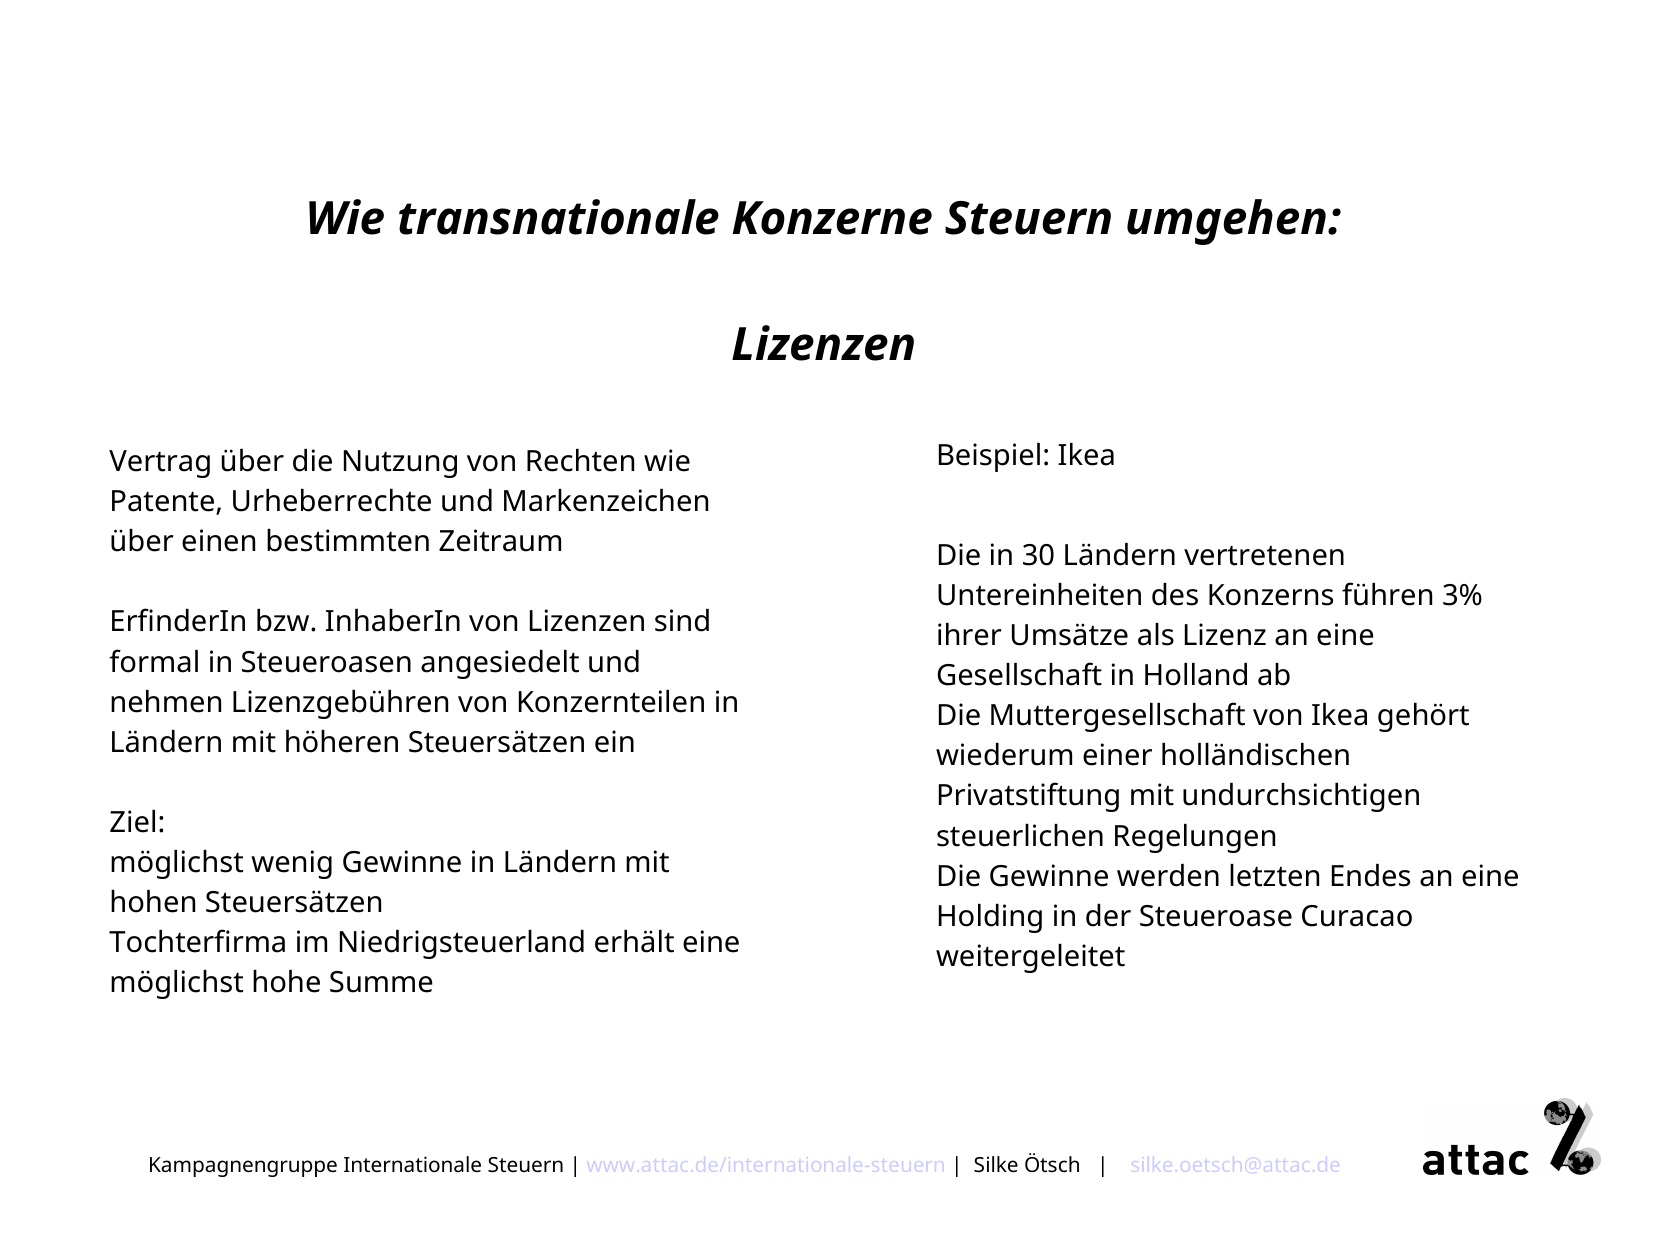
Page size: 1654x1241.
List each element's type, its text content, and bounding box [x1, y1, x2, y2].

text_box Kampagnengruppe Internationale Steuern | www.attac.de/internationale-steuern | Silke Ötsch | silke.oetsch@attac.de [53, 1114, 1447, 1187]
text_box Vertrag über die Nutzung von Rechten wie Patente, Urheberrechte und Markenzeichen über einen bestimmten Zeitraum ErfinderIn bzw. InhaberIn von Lizenzen sind formal in Steueroasen angesiedelt und nehmen Lizenzgebühren von Konzernteilen in Ländern mit höheren Steuersätzen ein Ziel: möglichst wenig Gewinne in Ländern mit hohen Steuersätzen Tochterfirma im Niedrigsteuerland erhält eine möglichst hohe Summe [94, 432, 774, 1049]
text_box Beispiel: Ikea Die in 30 Ländern vertretenen Untereinheiten des Konzerns führen 3% ihrer Umsätze als Lizenz an eine Gesellschaft in Holland ab Die Muttergesellschaft von Ikea gehört wiederum einer holländischen Privatstiftung mit undurchsichtigen steuerlichen Regelungen Die Gewinne werden letzten Endes an eine Holding in der Steueroase Curacao weitergeleitet [921, 426, 1542, 983]
text_box Wie transnationale Konzerne Steuern umgehen: Lizenzen [159, 177, 1489, 382]
picture [1423, 1098, 1601, 1175]
